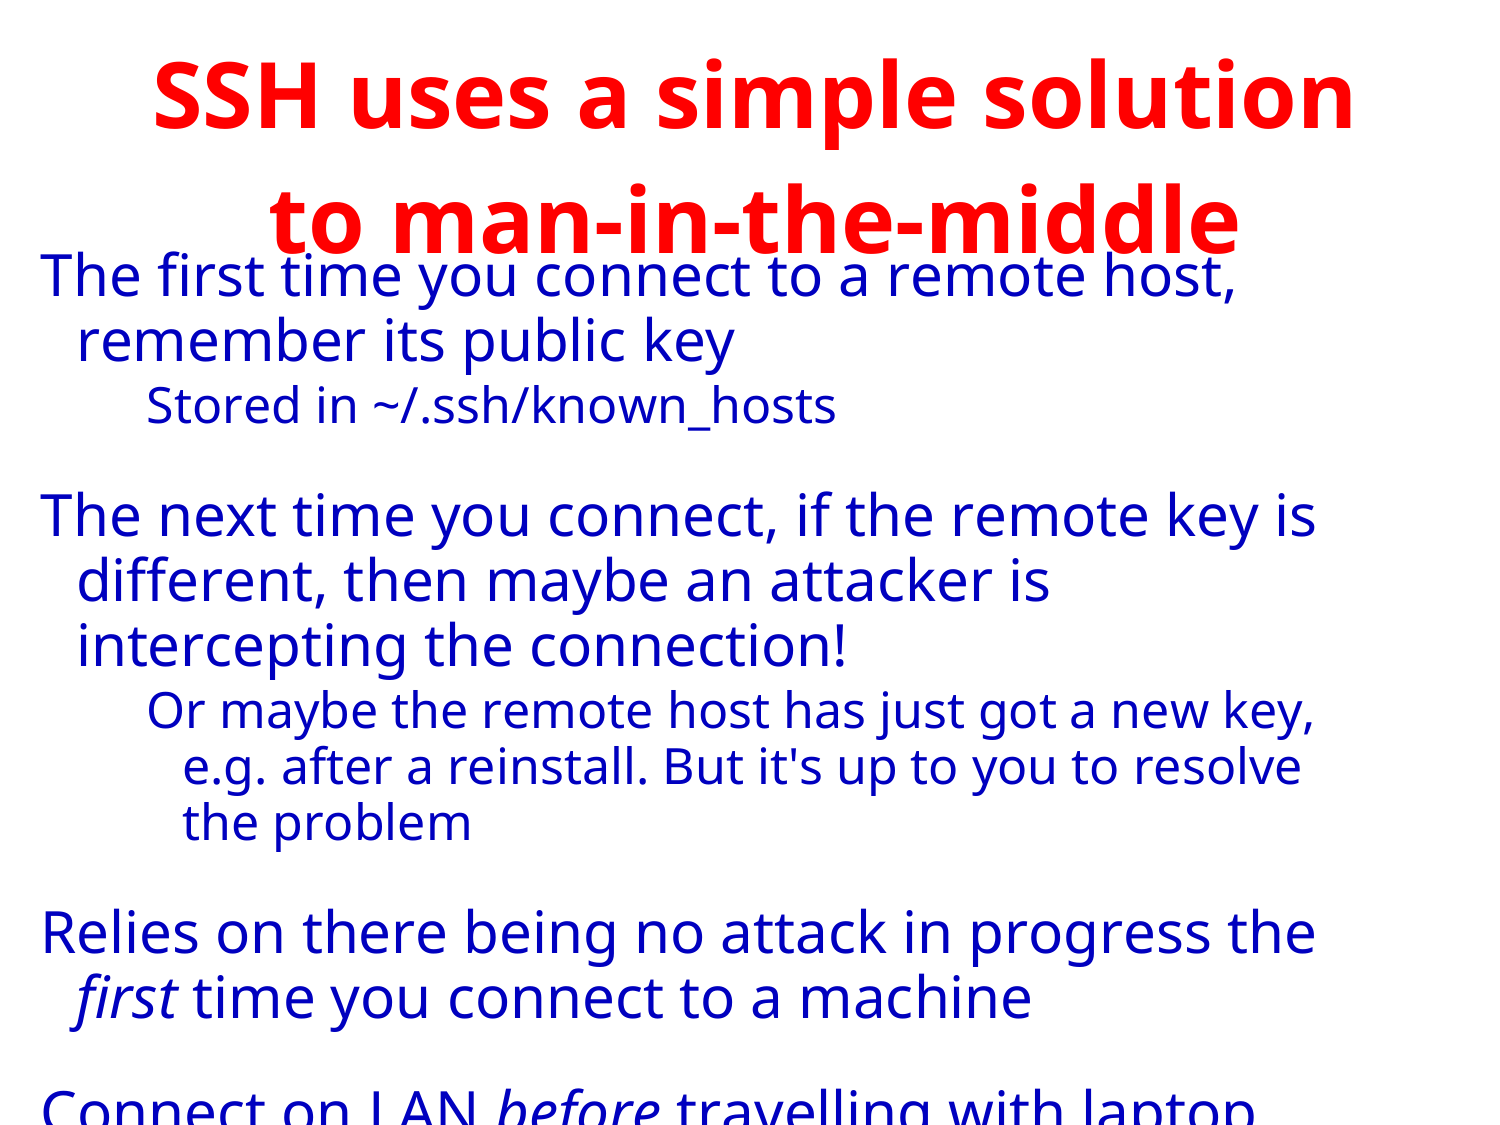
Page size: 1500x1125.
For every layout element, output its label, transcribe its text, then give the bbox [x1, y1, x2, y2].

list The first time you connect to a remote host, remember its public key Stored in ~/.ssh/known_hosts The next time you connect, if the remote key is different, then maybe an attacker is intercepting the connection! Or maybe the remote host has just got a new key, e.g. after a reinstall. But it's up to you to resolve the problem Relies on there being no attack in progress the first time you connect to a machine Connect on LAN before travelling with laptop [5, 244, 1378, 1093]
title SSH uses a simple solution to man-in-the-middle [123, 30, 1388, 256]
